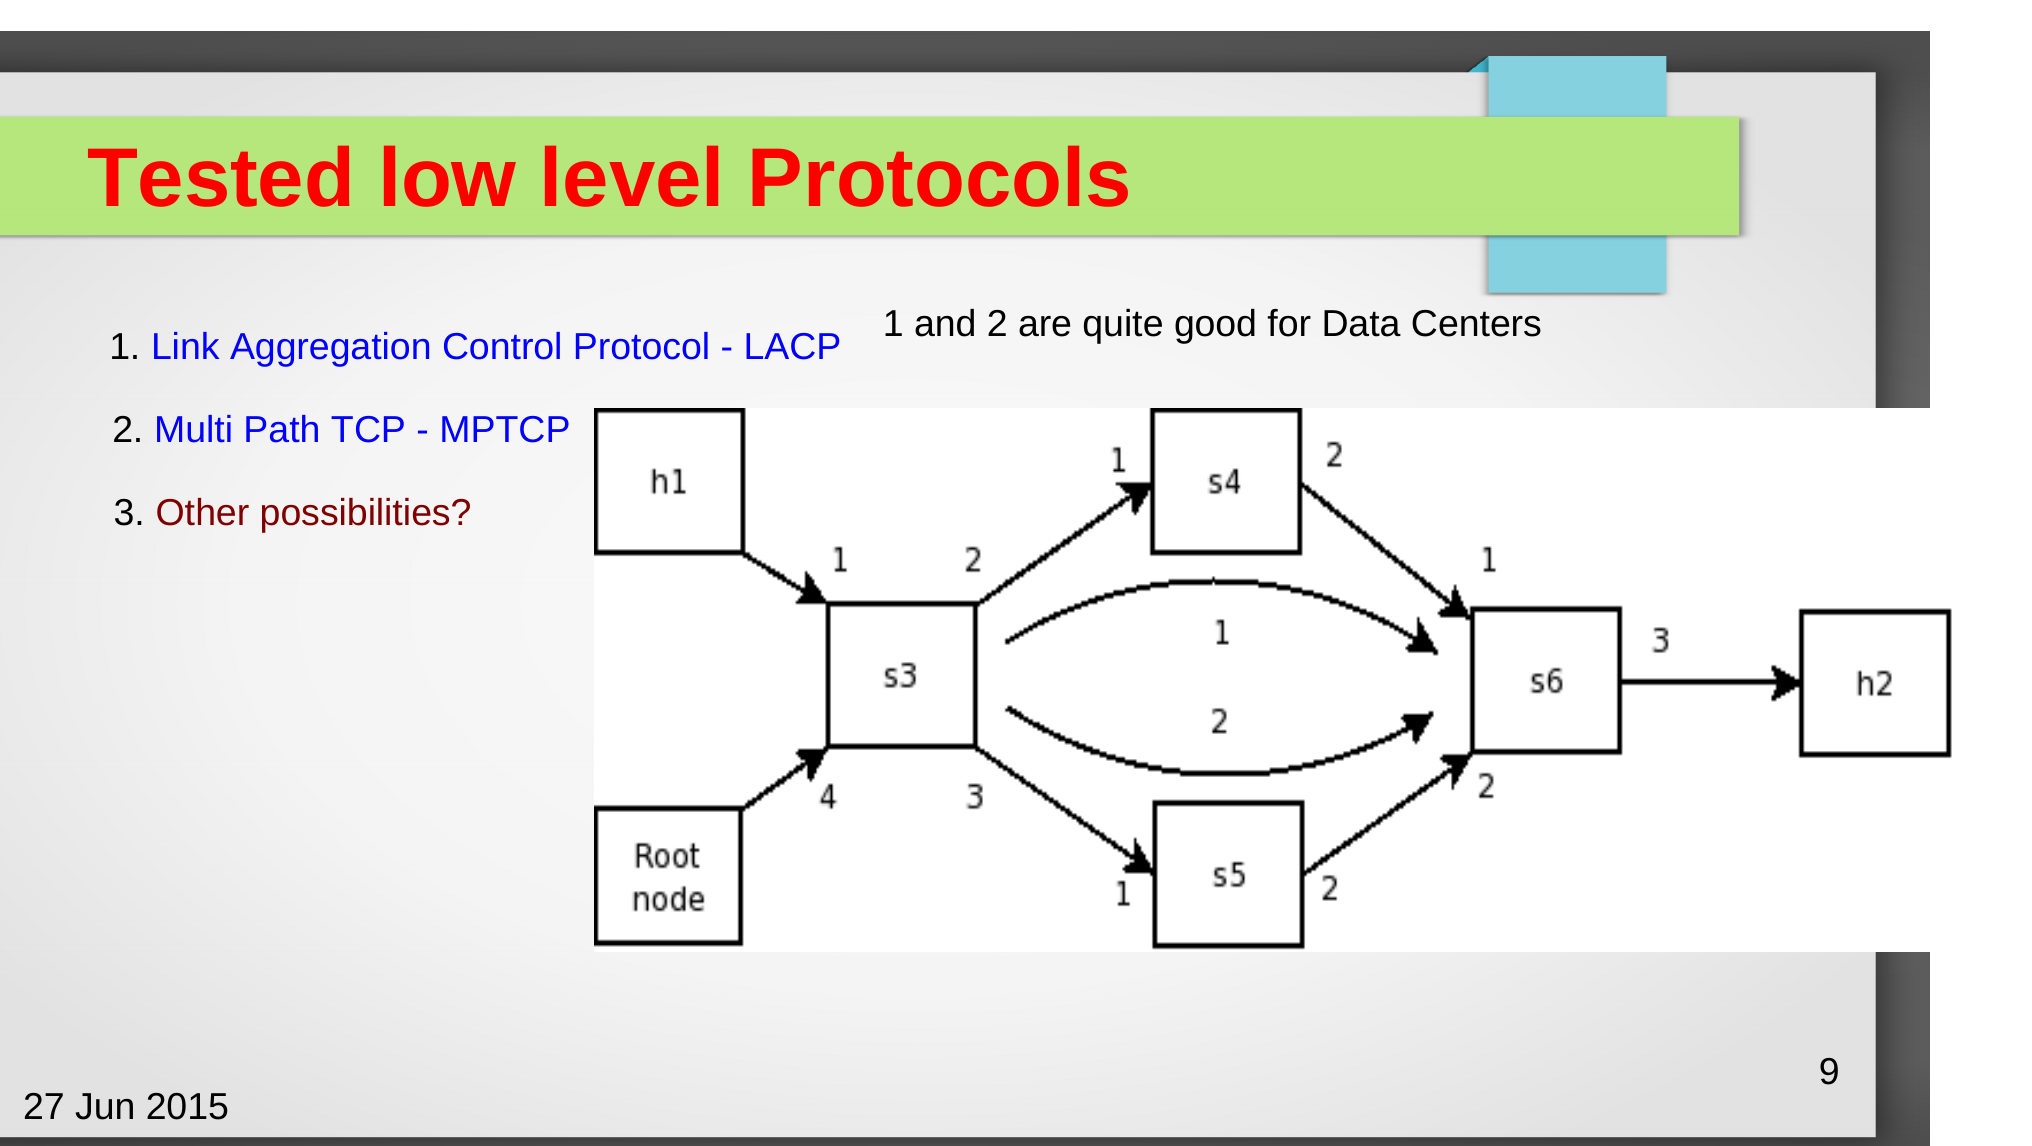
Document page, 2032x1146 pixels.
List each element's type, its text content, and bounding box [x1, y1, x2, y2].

text_box 3. Other possibilities? [88, 484, 414, 545]
picture [0, 31, 1954, 1146]
text_box 1 and 2 are quite good for Data Centers [868, 295, 1558, 356]
text_box 2. Multi Path TCP - MPTCP [97, 401, 380, 462]
title Tested low level Protocols [86, 103, 1498, 253]
text_box 1. Link Aggregation Control Protocol - LACP [94, 319, 684, 379]
